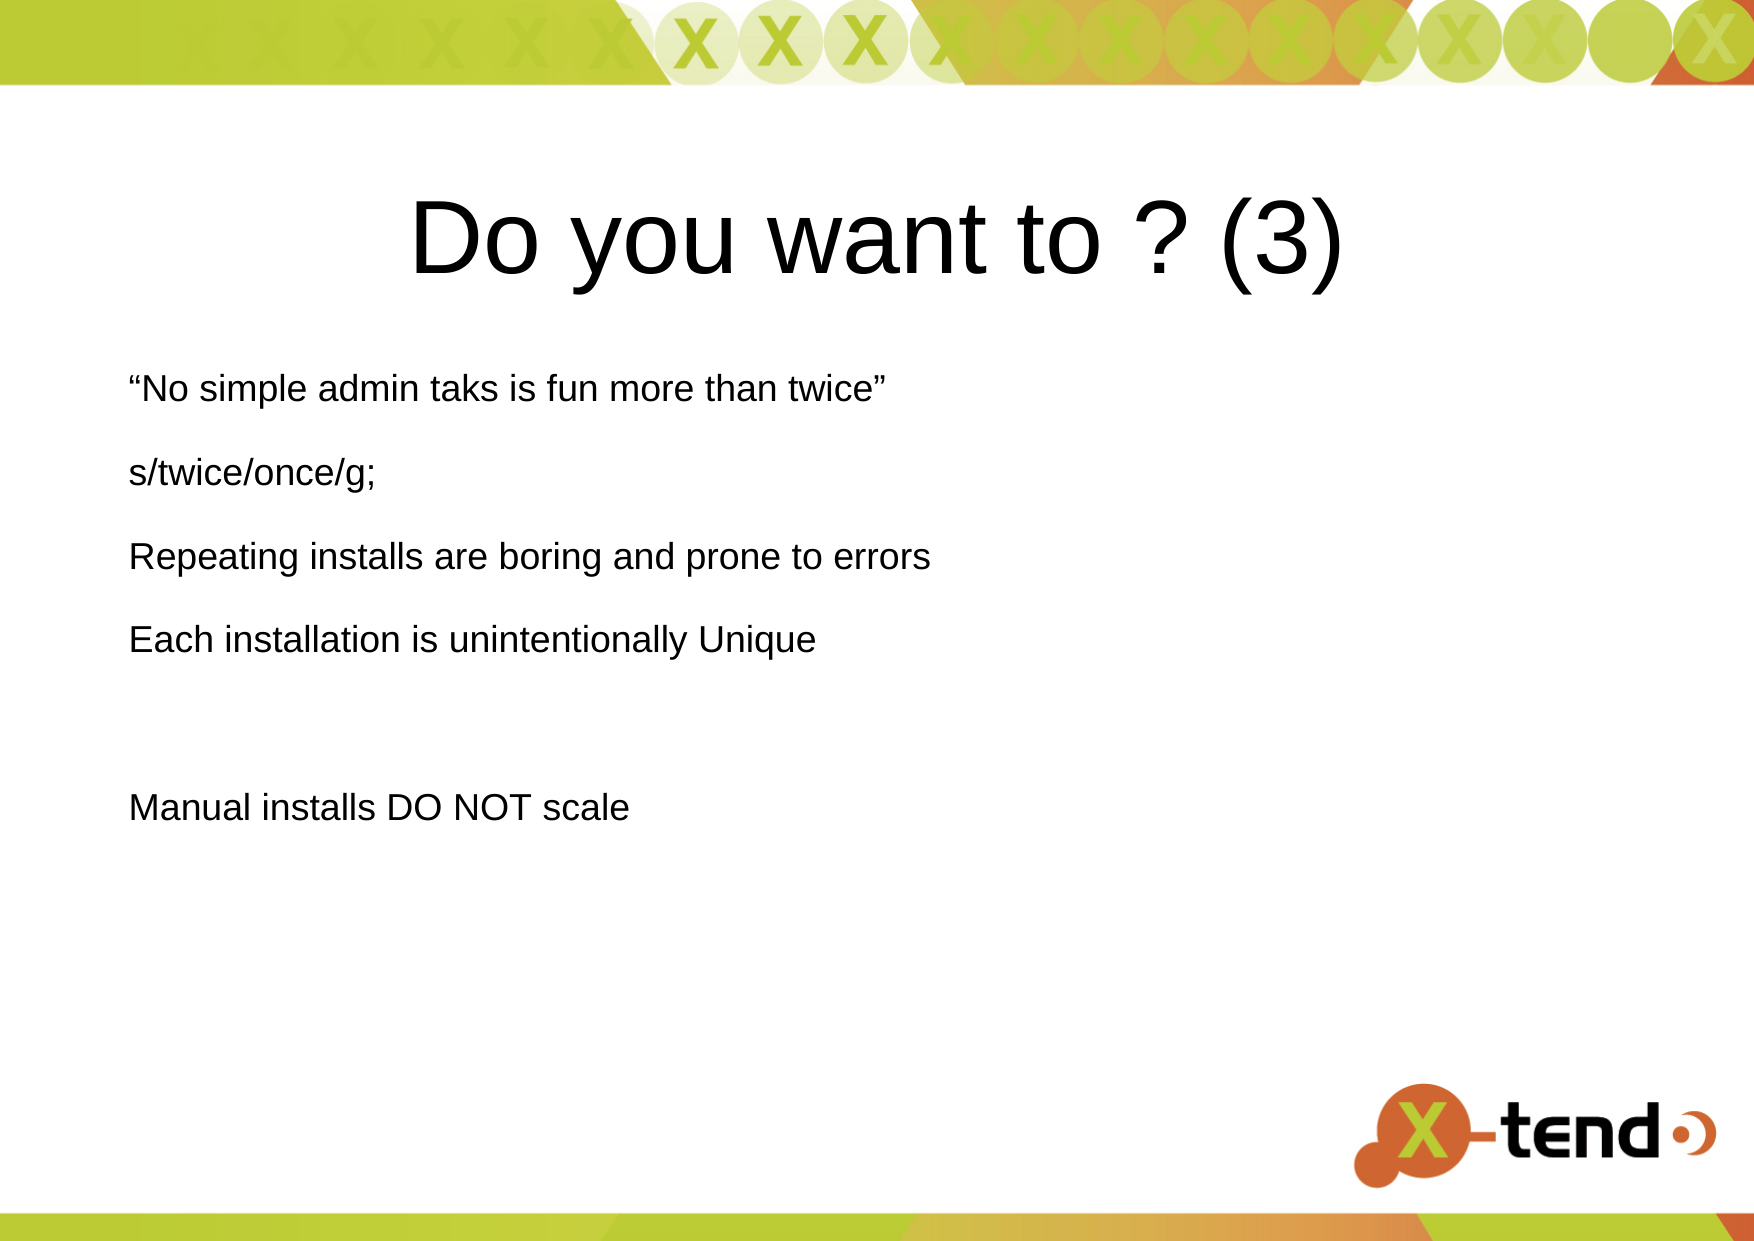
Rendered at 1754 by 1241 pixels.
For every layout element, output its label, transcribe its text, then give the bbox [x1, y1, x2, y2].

title Do you want to ? (3) [128, 102, 1627, 311]
list “No simple admin taks is fun more than twice” s/twice/once/g; Repeating installs are boring and prone to errors Each installation is unintentionally Unique Manual installs DO NOT scale [128, 344, 1627, 1127]
picture [0, 0, 1754, 1241]
